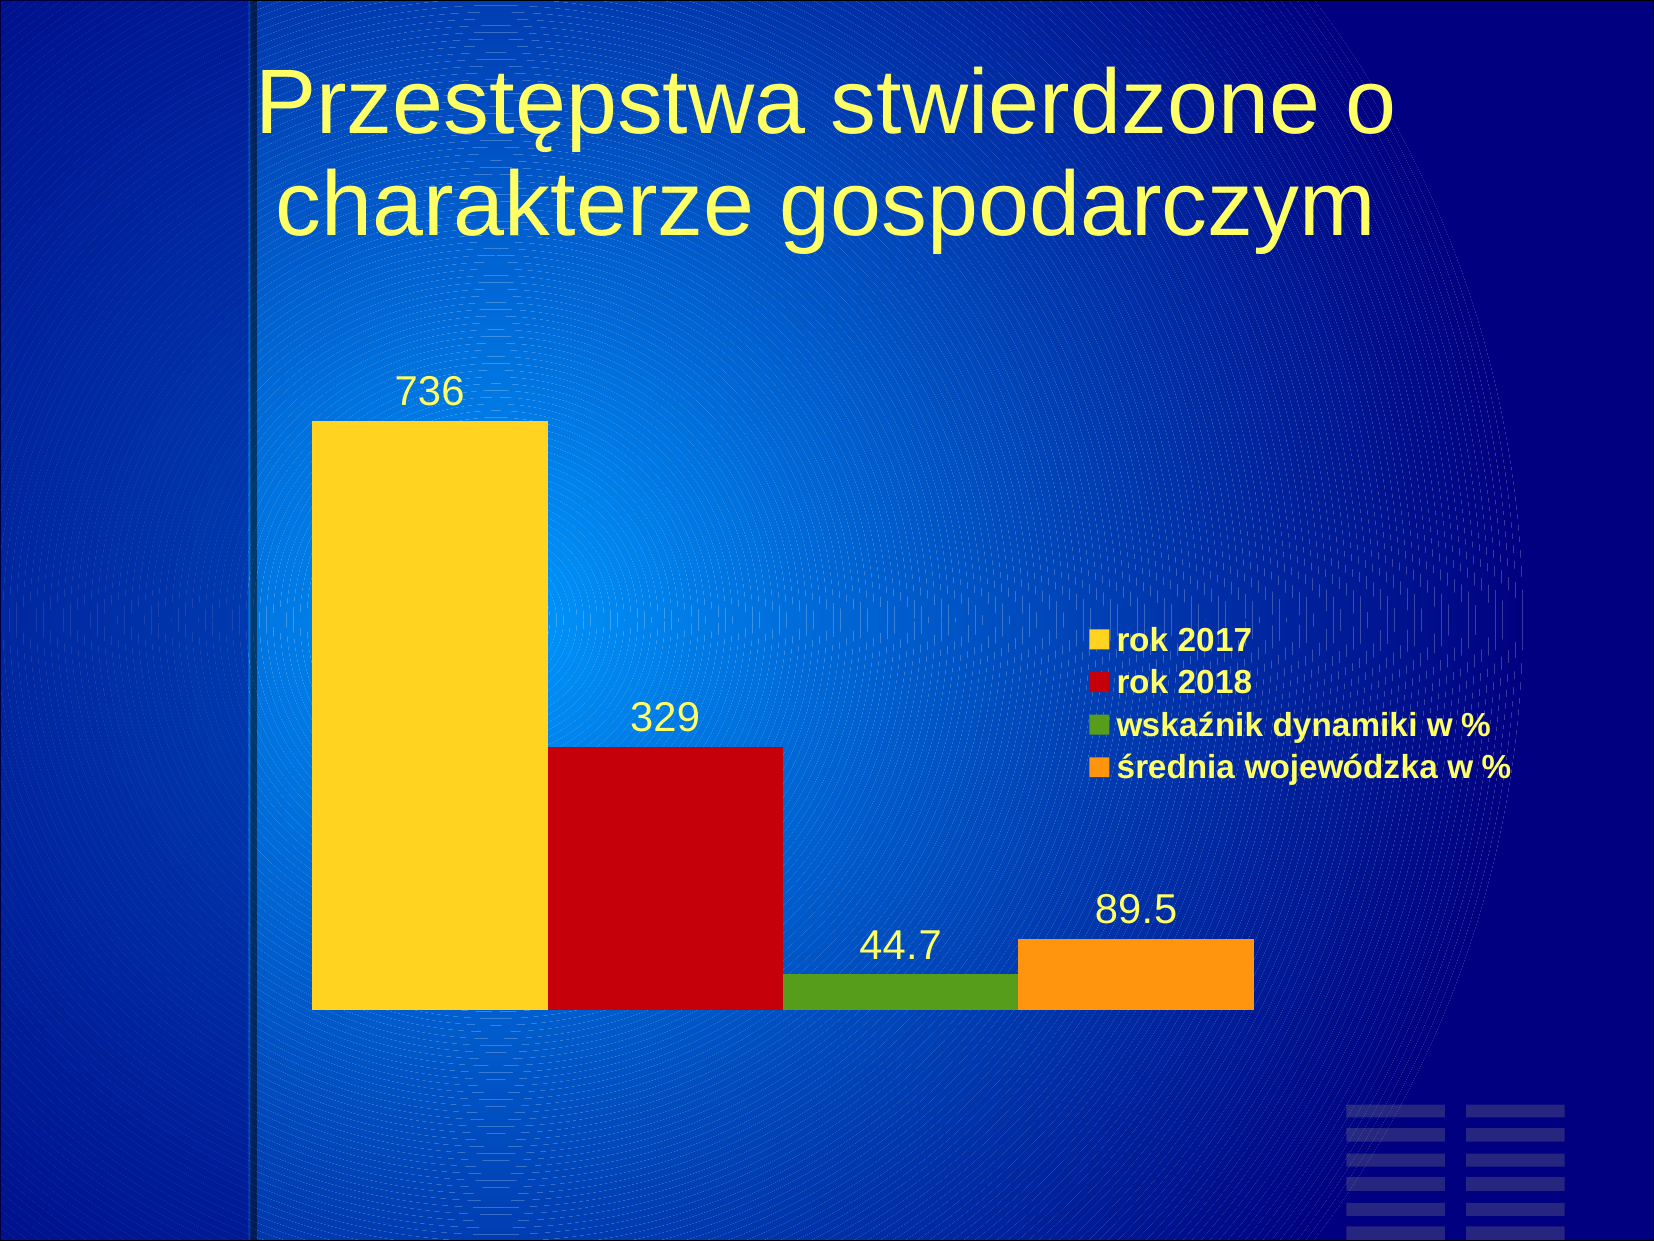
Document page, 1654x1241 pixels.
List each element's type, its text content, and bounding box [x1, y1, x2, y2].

chart [123, 343, 1536, 1063]
title Przestępstwa stwierdzone o charakterze gospodarczym [82, 49, 1571, 257]
